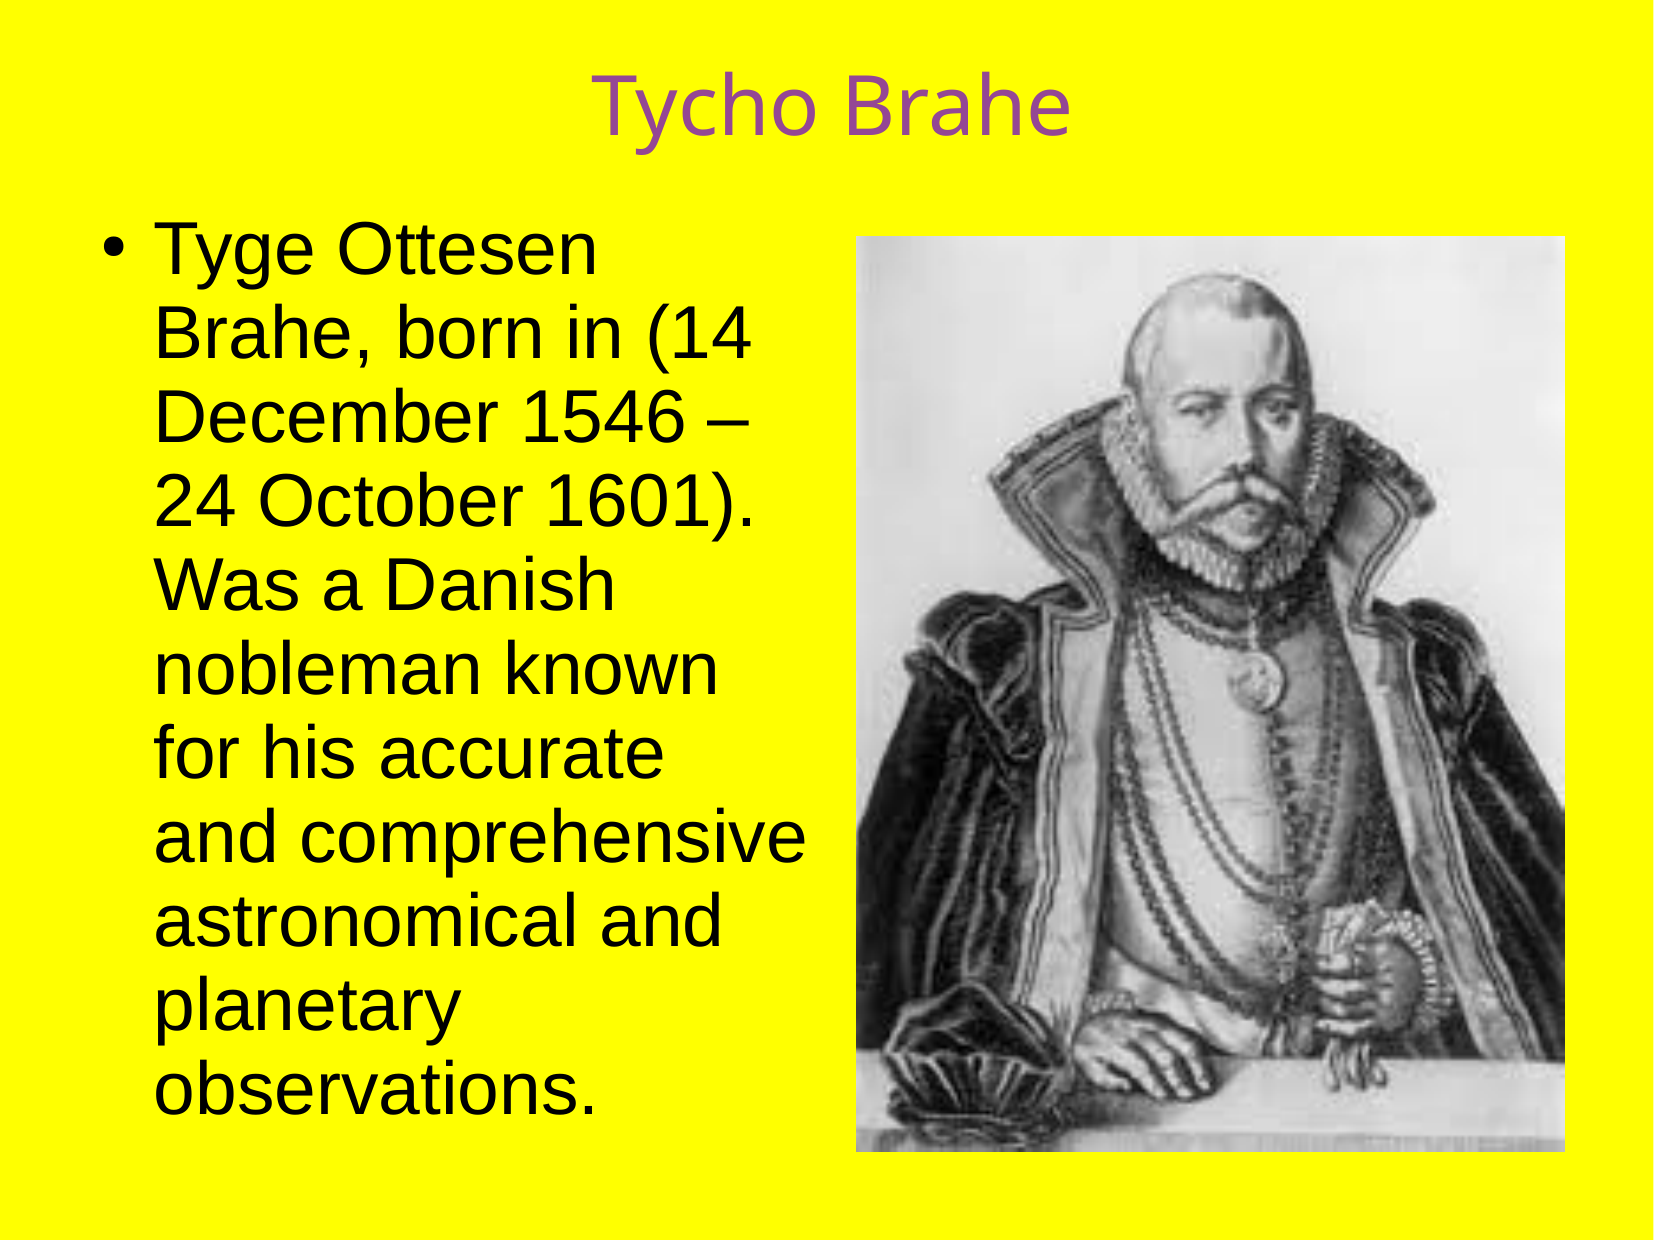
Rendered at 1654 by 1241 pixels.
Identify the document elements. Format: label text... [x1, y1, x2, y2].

picture [845, 236, 1572, 1152]
title Tycho Brahe [88, 29, 1577, 178]
list Tyge Ottesen Brahe, born in (14 December 1546 – 24 October 1601). Was a Danish nobleman known for his accurate and comprehensive astronomical and planetary observations. [82, 206, 809, 1182]
